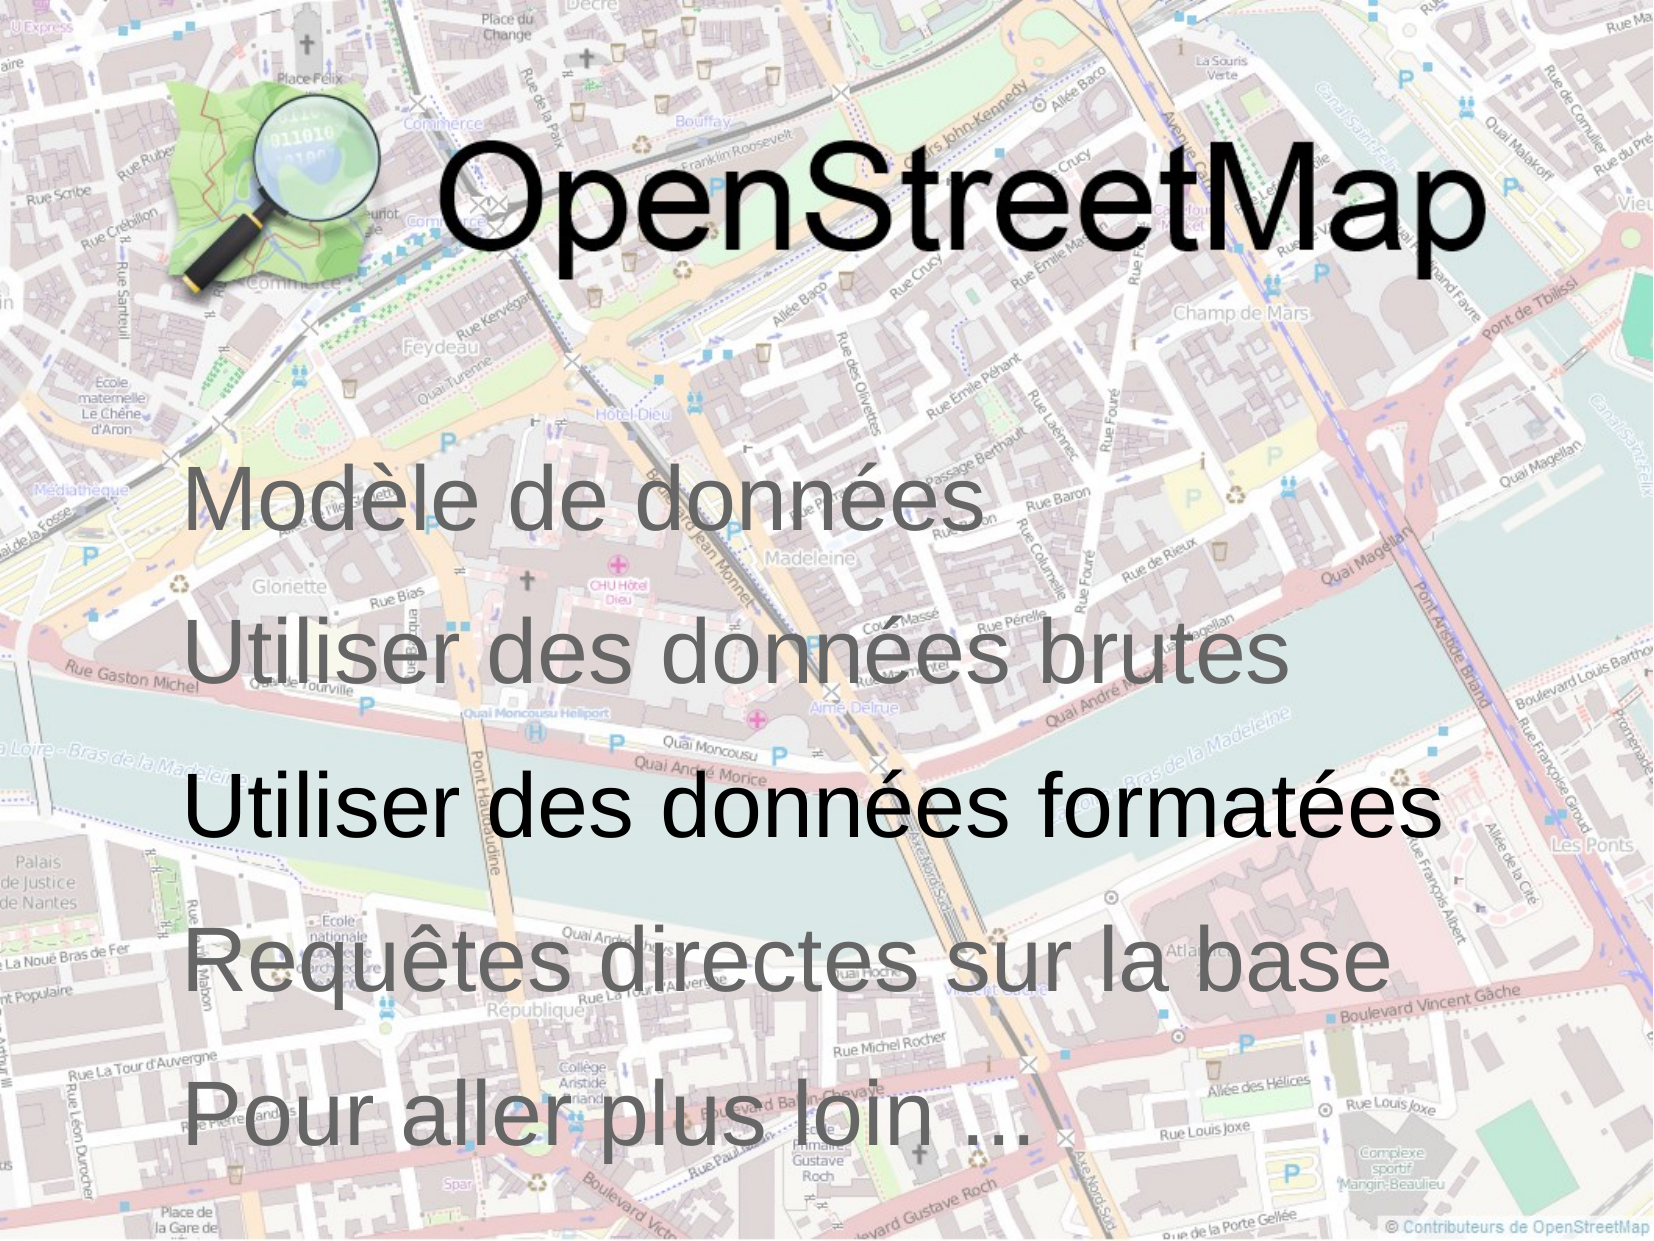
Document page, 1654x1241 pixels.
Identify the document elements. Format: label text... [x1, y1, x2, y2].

text_box Modèle de données Utiliser des données brutes Utiliser des données formatées Requêtes directes sur la base Pour aller plus loin ... [166, 388, 1503, 1156]
picture [0, 0, 1653, 1241]
